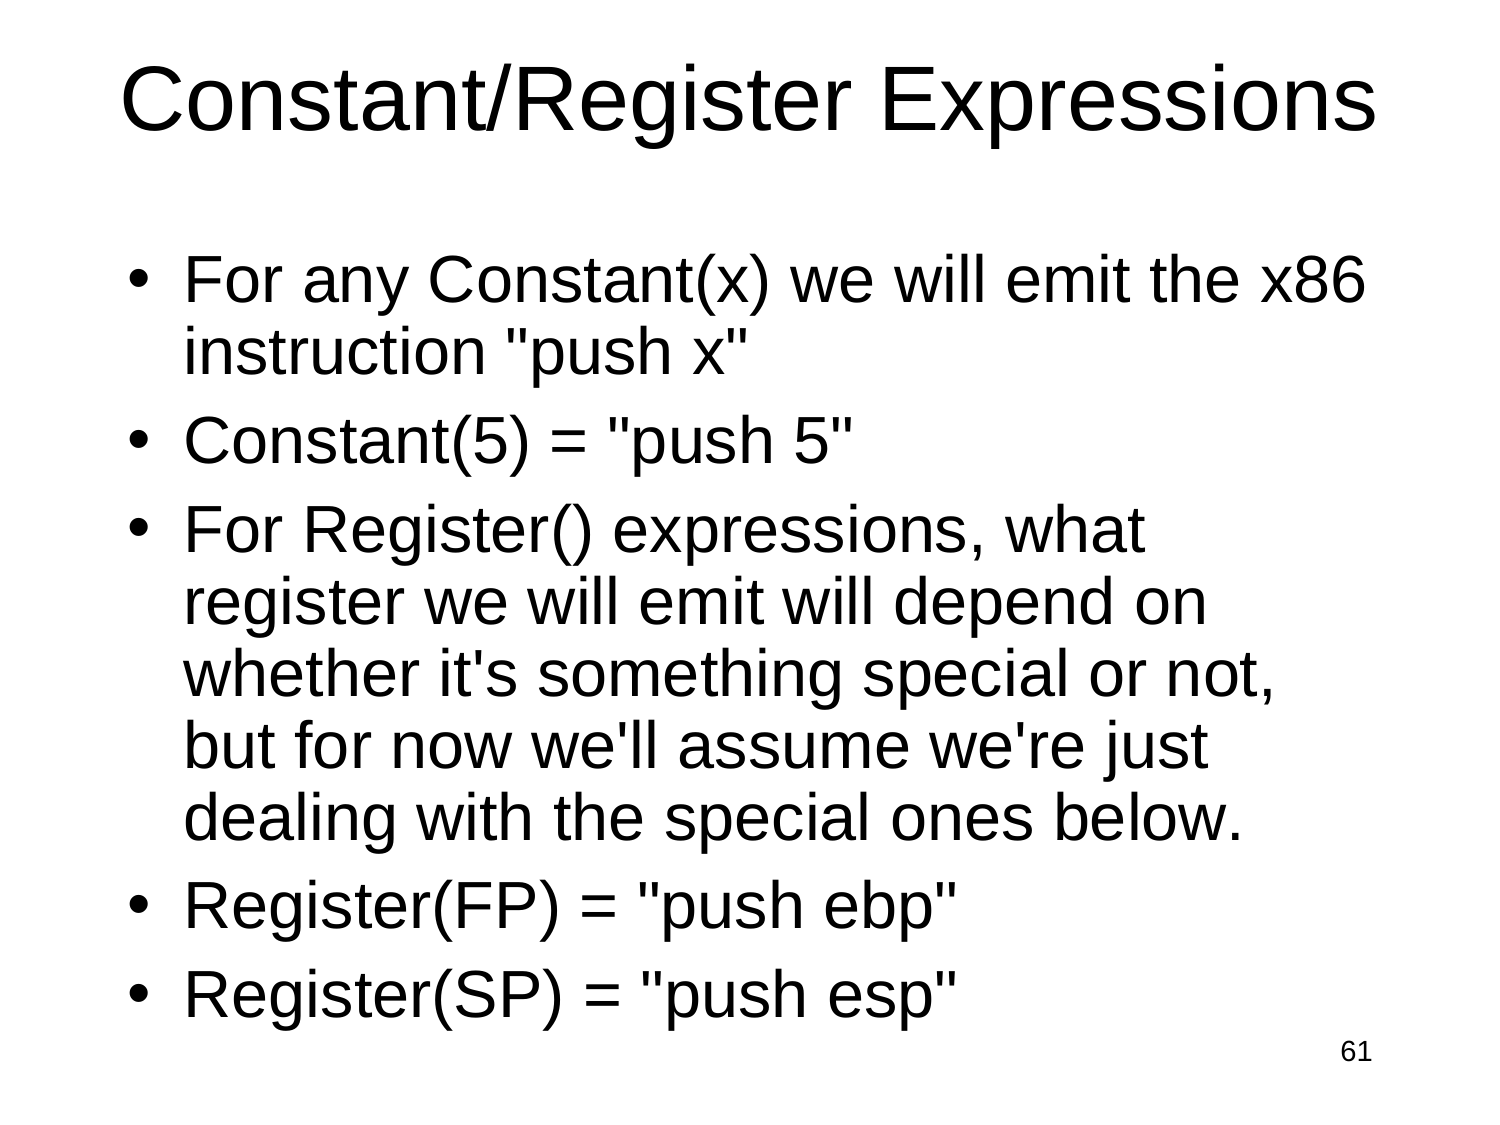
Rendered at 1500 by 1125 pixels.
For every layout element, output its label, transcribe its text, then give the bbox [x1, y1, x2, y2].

title Constant/Register Expressions [0, 0, 1500, 188]
list For any Constant(x) we will emit the x86 instruction "push x" Constant(5) = "push 5" For Register() expressions, what register we will emit will depend on whether it's something special or not, but for now we'll assume we're just dealing with the special ones below. Register(FP) = "push ebp" Register(SP) = "push esp" [112, 237, 1388, 1051]
text_box <number> [1074, 1025, 1388, 1101]
